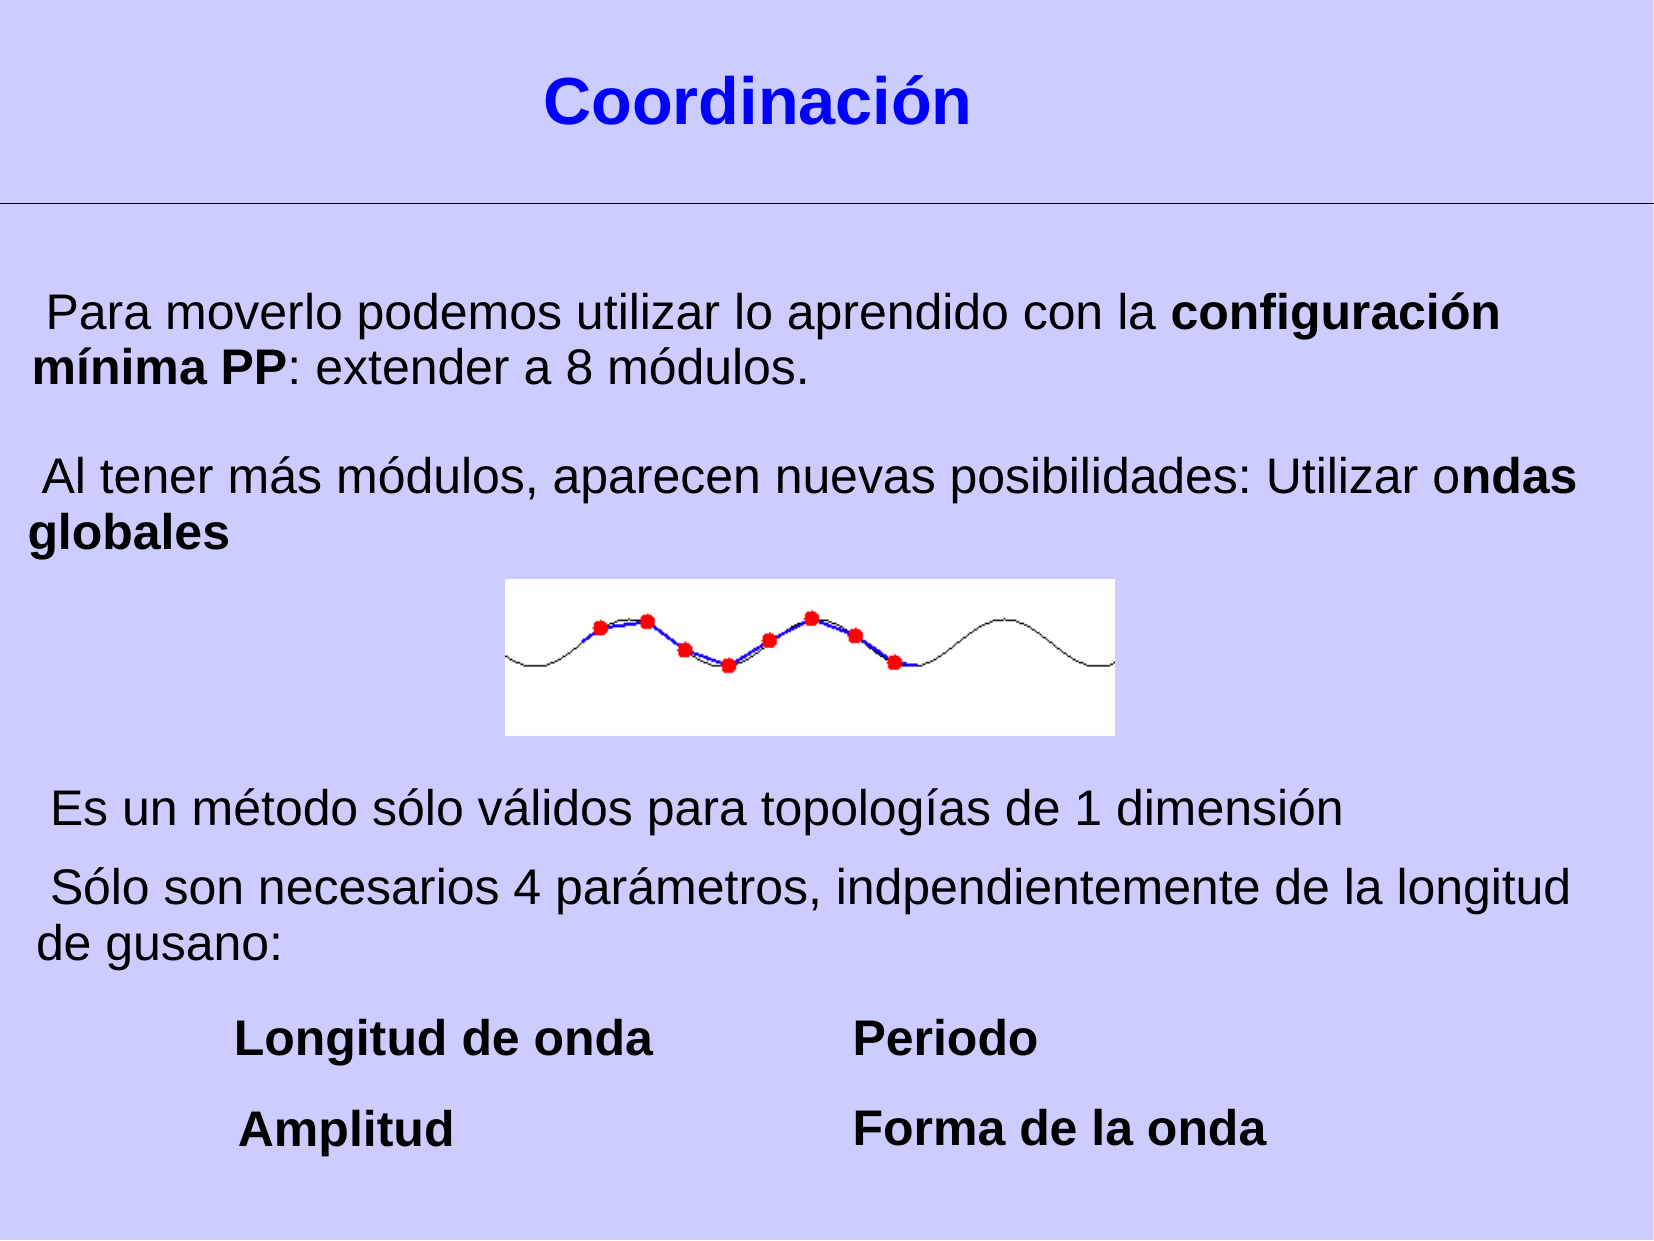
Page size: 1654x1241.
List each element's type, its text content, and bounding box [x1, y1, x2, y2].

text_box Periodo [817, 1010, 1423, 1067]
text_box Forma de la onda [817, 1100, 1312, 1157]
text_box Longitud de onda [198, 1010, 804, 1067]
text_box Al tener más módulos, aparecen nuevas posibilidades: Utilizar ondas globales [27, 448, 1630, 586]
text_box Amplitud [202, 1100, 808, 1157]
picture [505, 586, 1115, 736]
text_box Para moverlo podemos utilizar lo aprendido con la configuración mínima PP: extender a 8 módulos. [31, 283, 1634, 422]
text_box Es un método sólo válidos para topologías de 1 dimensión Sólo son necesarios 4 parámetros, indpendientemente de la longitud de gusano: [36, 780, 1617, 971]
title Coordinación [120, 0, 1396, 191]
